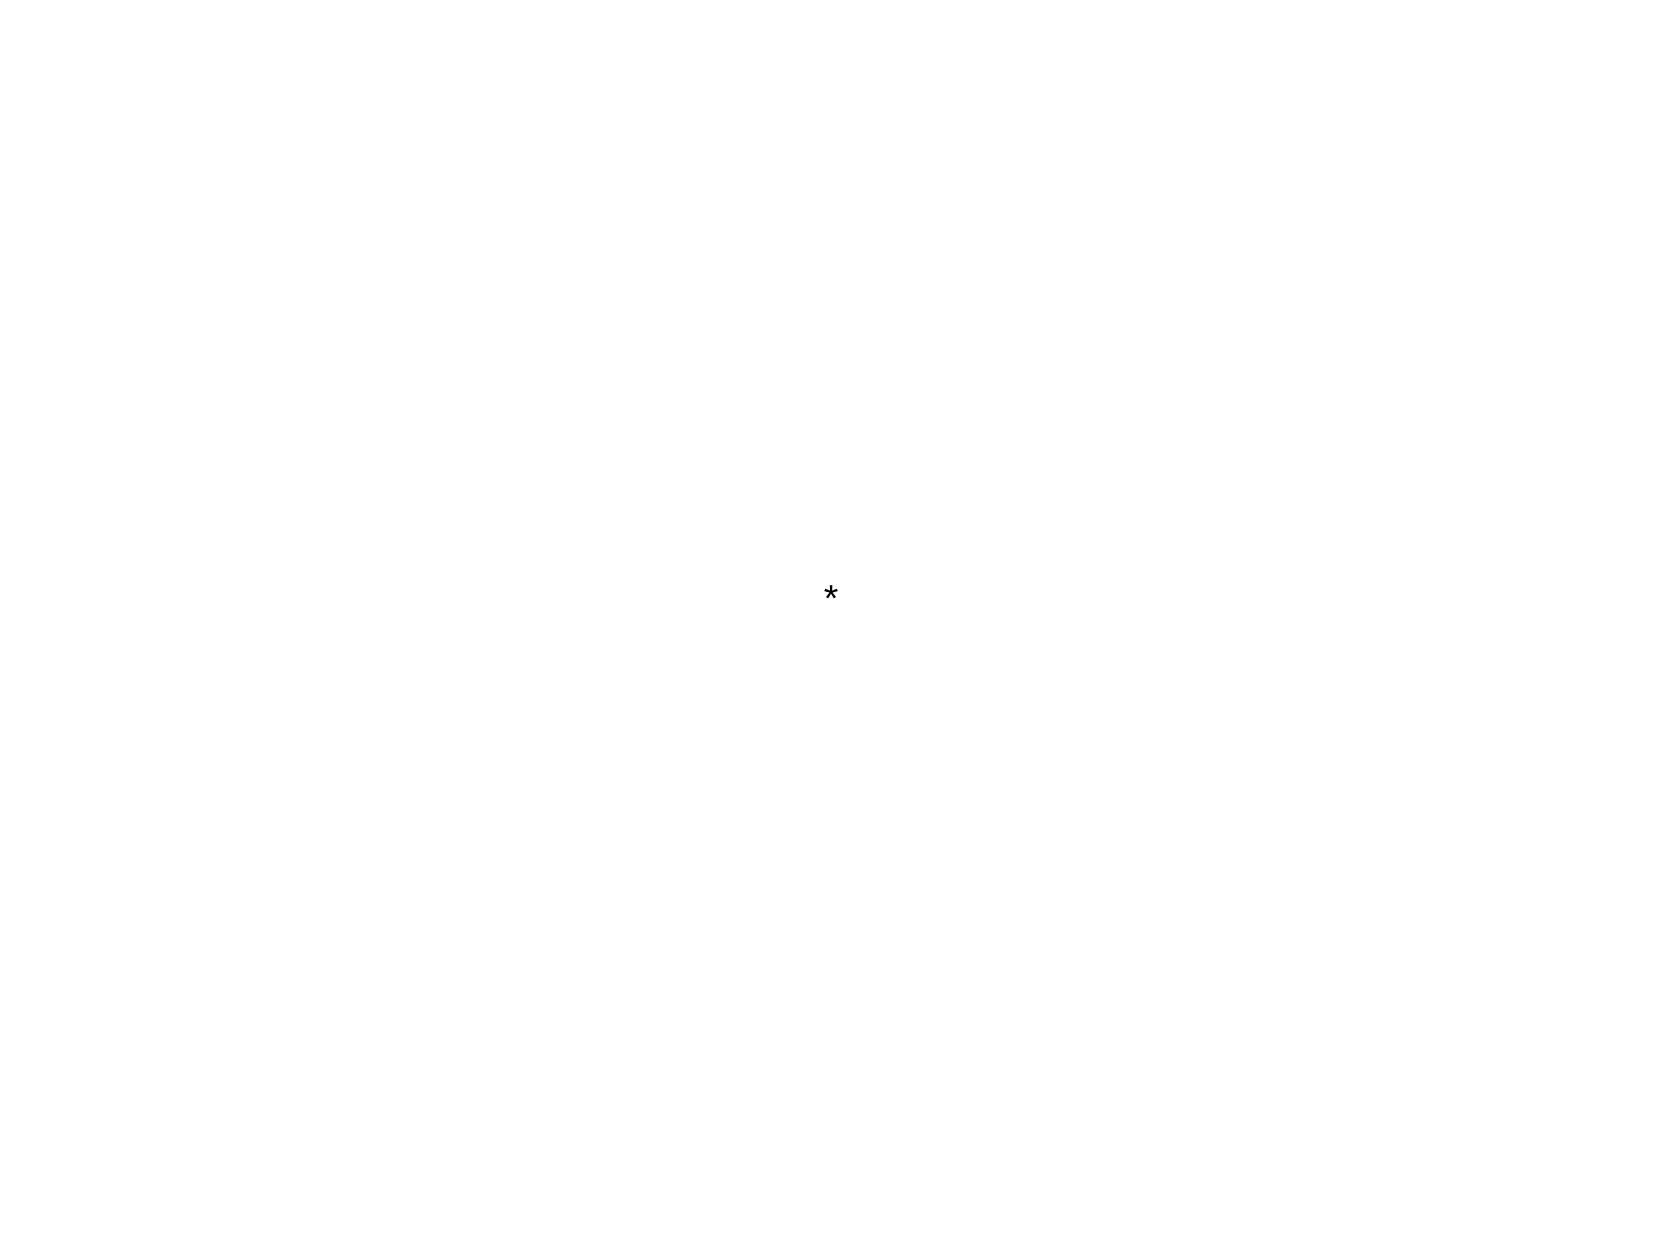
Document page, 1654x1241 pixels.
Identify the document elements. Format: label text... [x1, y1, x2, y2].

text_box * [809, 570, 854, 627]
